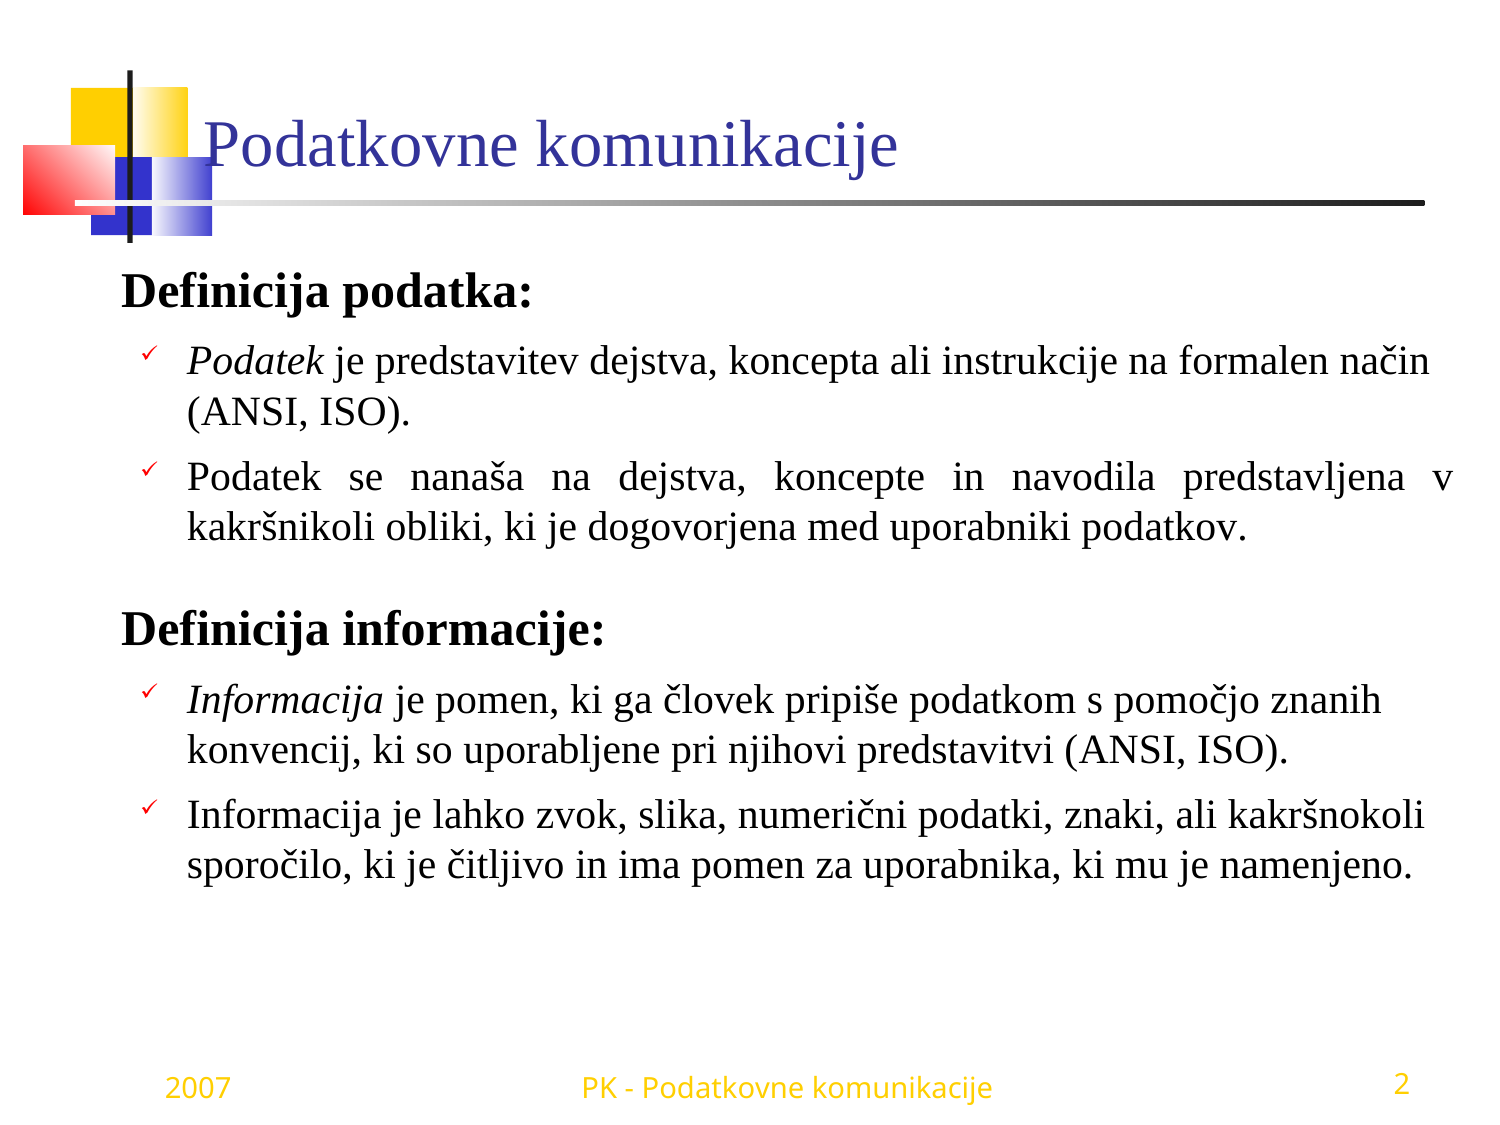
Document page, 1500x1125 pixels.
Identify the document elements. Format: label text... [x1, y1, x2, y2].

list Definicija podatka: Podatek je predstavitev dejstva, koncepta ali instrukcije na formalen način (ANSI, ISO). Podatek se nanaša na dejstva, koncepte in navodila predstavljena v kakršnikoli obliki, ki je dogovorjena med uporabniki podatkov. Definicija informacije: Informacija je pomen, ki ga človek pripiše podatkom s pomočjo znanih konvencij, ki so uporabljene pri njihovi predstavitvi (ANSI, ISO). Informacija je lahko zvok, slika, numerični podatki, znaki, ali kakršnokoli sporočilo, ki je čitljivo in ima pomen za uporabnika, ki mu je namenjeno. [50, 249, 1469, 1007]
text_box PK - Podatkovne komunikacije [549, 1037, 1026, 1113]
text_box 2007 [150, 1037, 463, 1113]
title Podatkovne komunikacije [188, 92, 1468, 188]
text_box <number> [1112, 1037, 1426, 1113]
